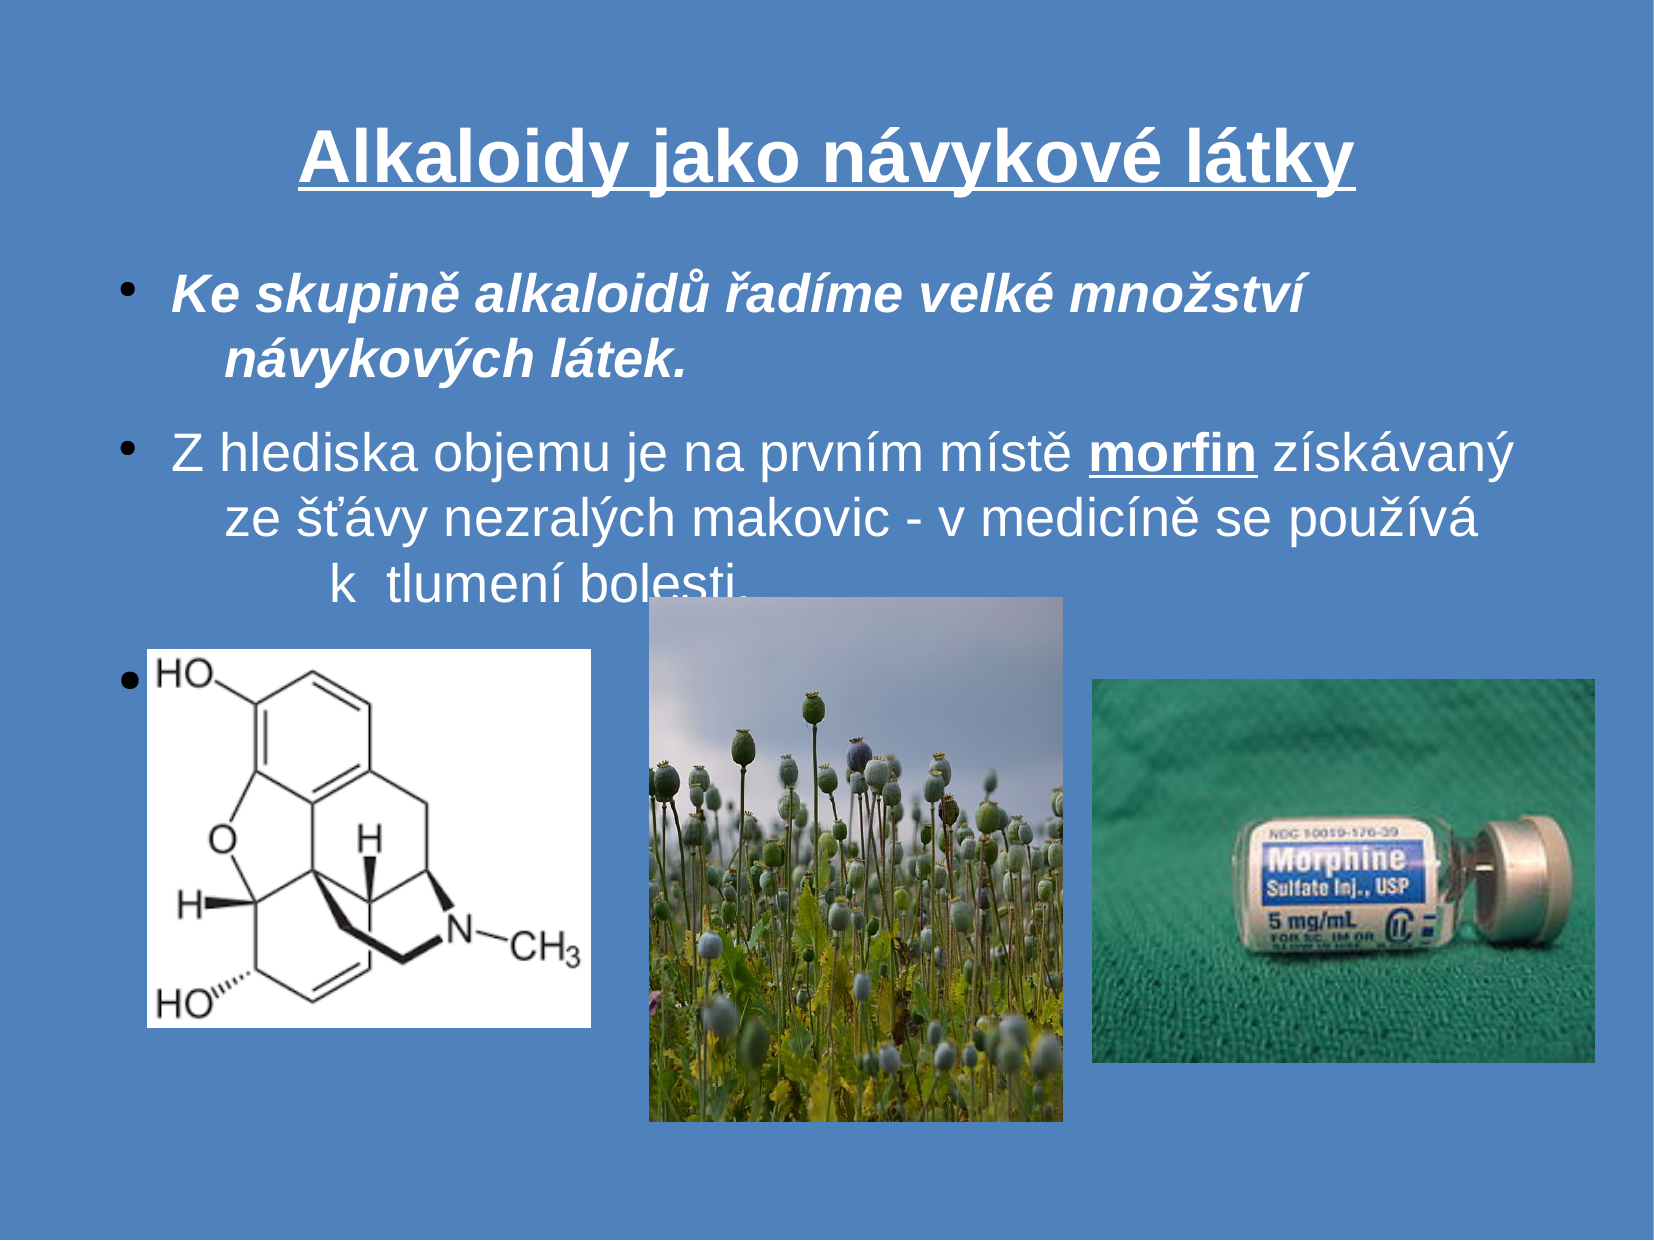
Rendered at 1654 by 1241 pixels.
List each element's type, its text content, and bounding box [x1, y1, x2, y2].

title Alkaloidy jako návykové látky [82, 49, 1571, 257]
picture [1092, 679, 1595, 1063]
picture [649, 597, 1063, 1123]
list Ke skupině alkaloidů řadíme velké množství návykových látek. Z hlediska objemu je na prvním místě morfin získávaný ze šťávy nezralých makovic - v medicíně se používá k tlumení bolesti. [82, 257, 1571, 1077]
picture [147, 649, 591, 1028]
